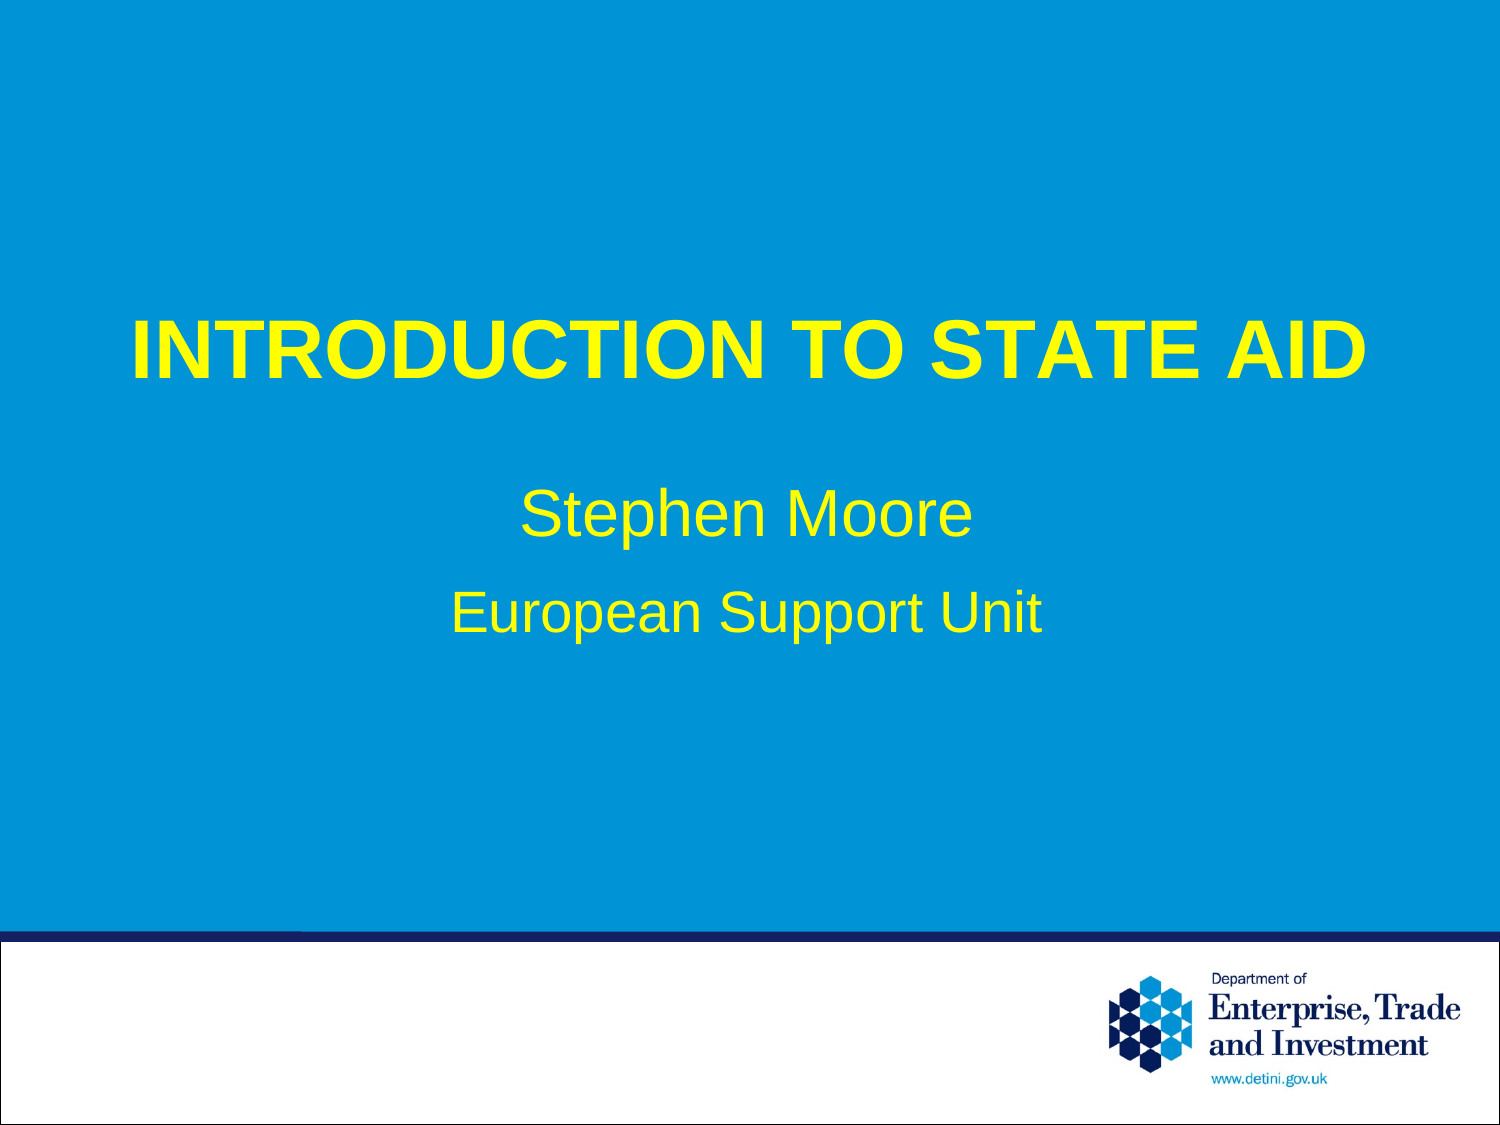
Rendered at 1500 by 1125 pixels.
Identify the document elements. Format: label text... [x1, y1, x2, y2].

title INTRODUCTION TO STATE AID [0, 287, 1500, 412]
text_box Stephen Moore European Support Unit [230, 462, 1264, 652]
